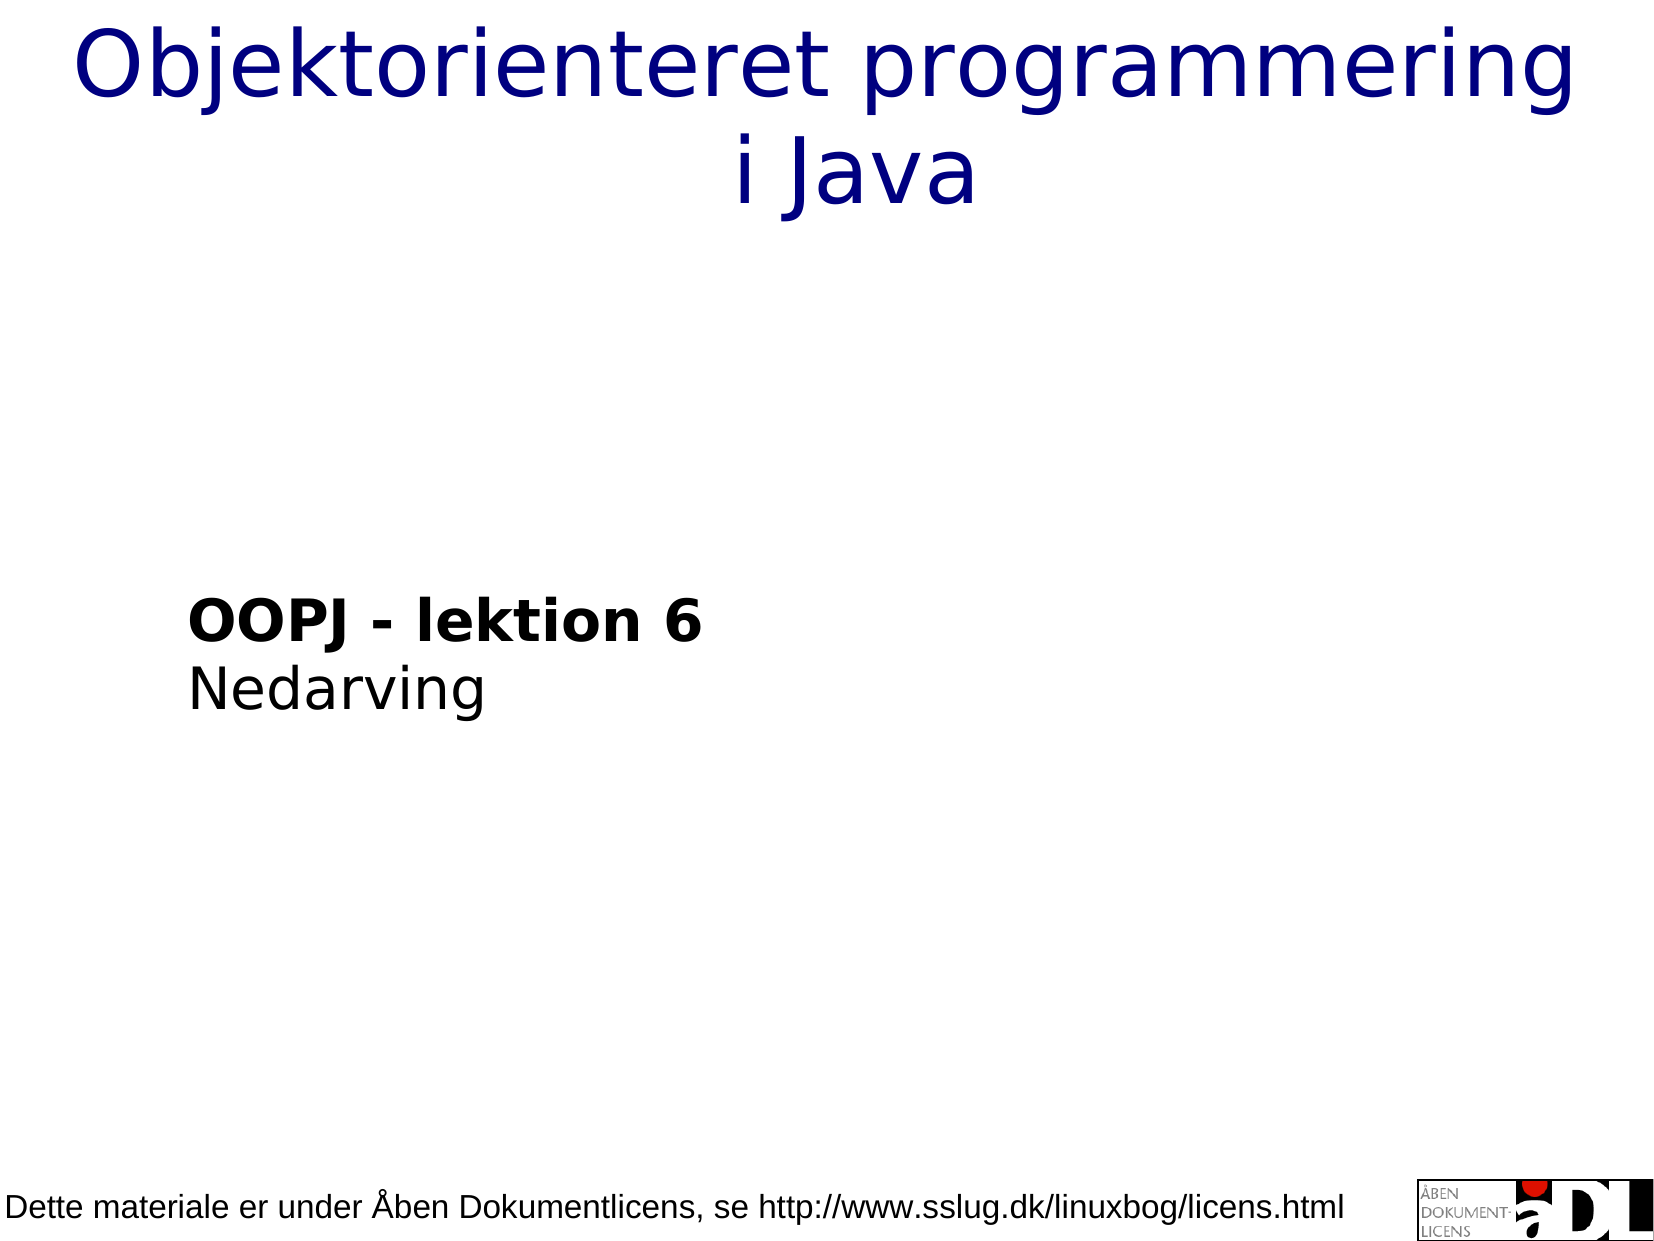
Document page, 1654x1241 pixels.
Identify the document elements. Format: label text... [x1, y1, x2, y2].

title Objektorienteret programmering i Java [72, 10, 1582, 225]
picture [1417, 1179, 1654, 1241]
subtitle OOPJ - lektion 6 Nedarving [151, 221, 1532, 1157]
text_box Dette materiale er under Åben Dokumentlicens, se http://www.sslug.dk/linuxbog/licens.html [4, 1188, 1417, 1230]
